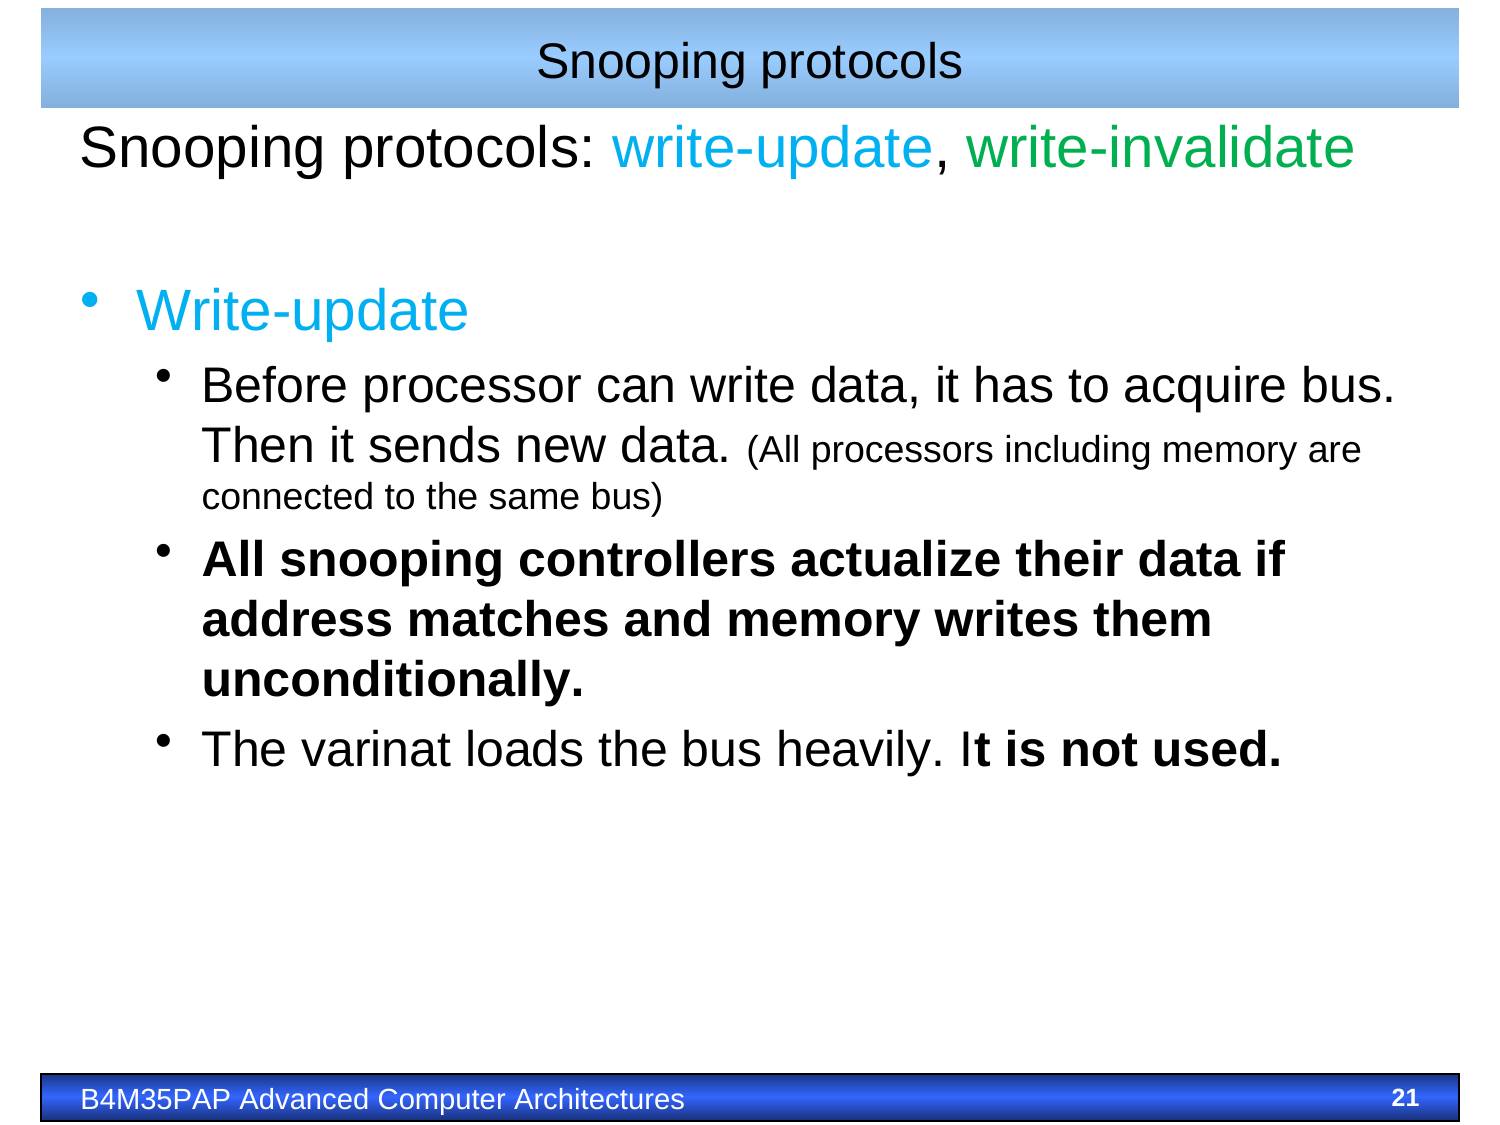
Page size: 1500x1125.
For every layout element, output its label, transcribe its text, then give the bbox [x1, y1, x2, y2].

list Snooping protocols: write-update, write-invalidate Write-update Before processor can write data, it has to acquire bus. Then it sends new data. (All processors including memory are connected to the same bus) All snooping controllers actualize their data if address matches and memory writes them unconditionally. The varinat loads the bus heavily. It is not used. [64, 108, 1436, 1000]
title Snooping protocols [41, 8, 1459, 108]
